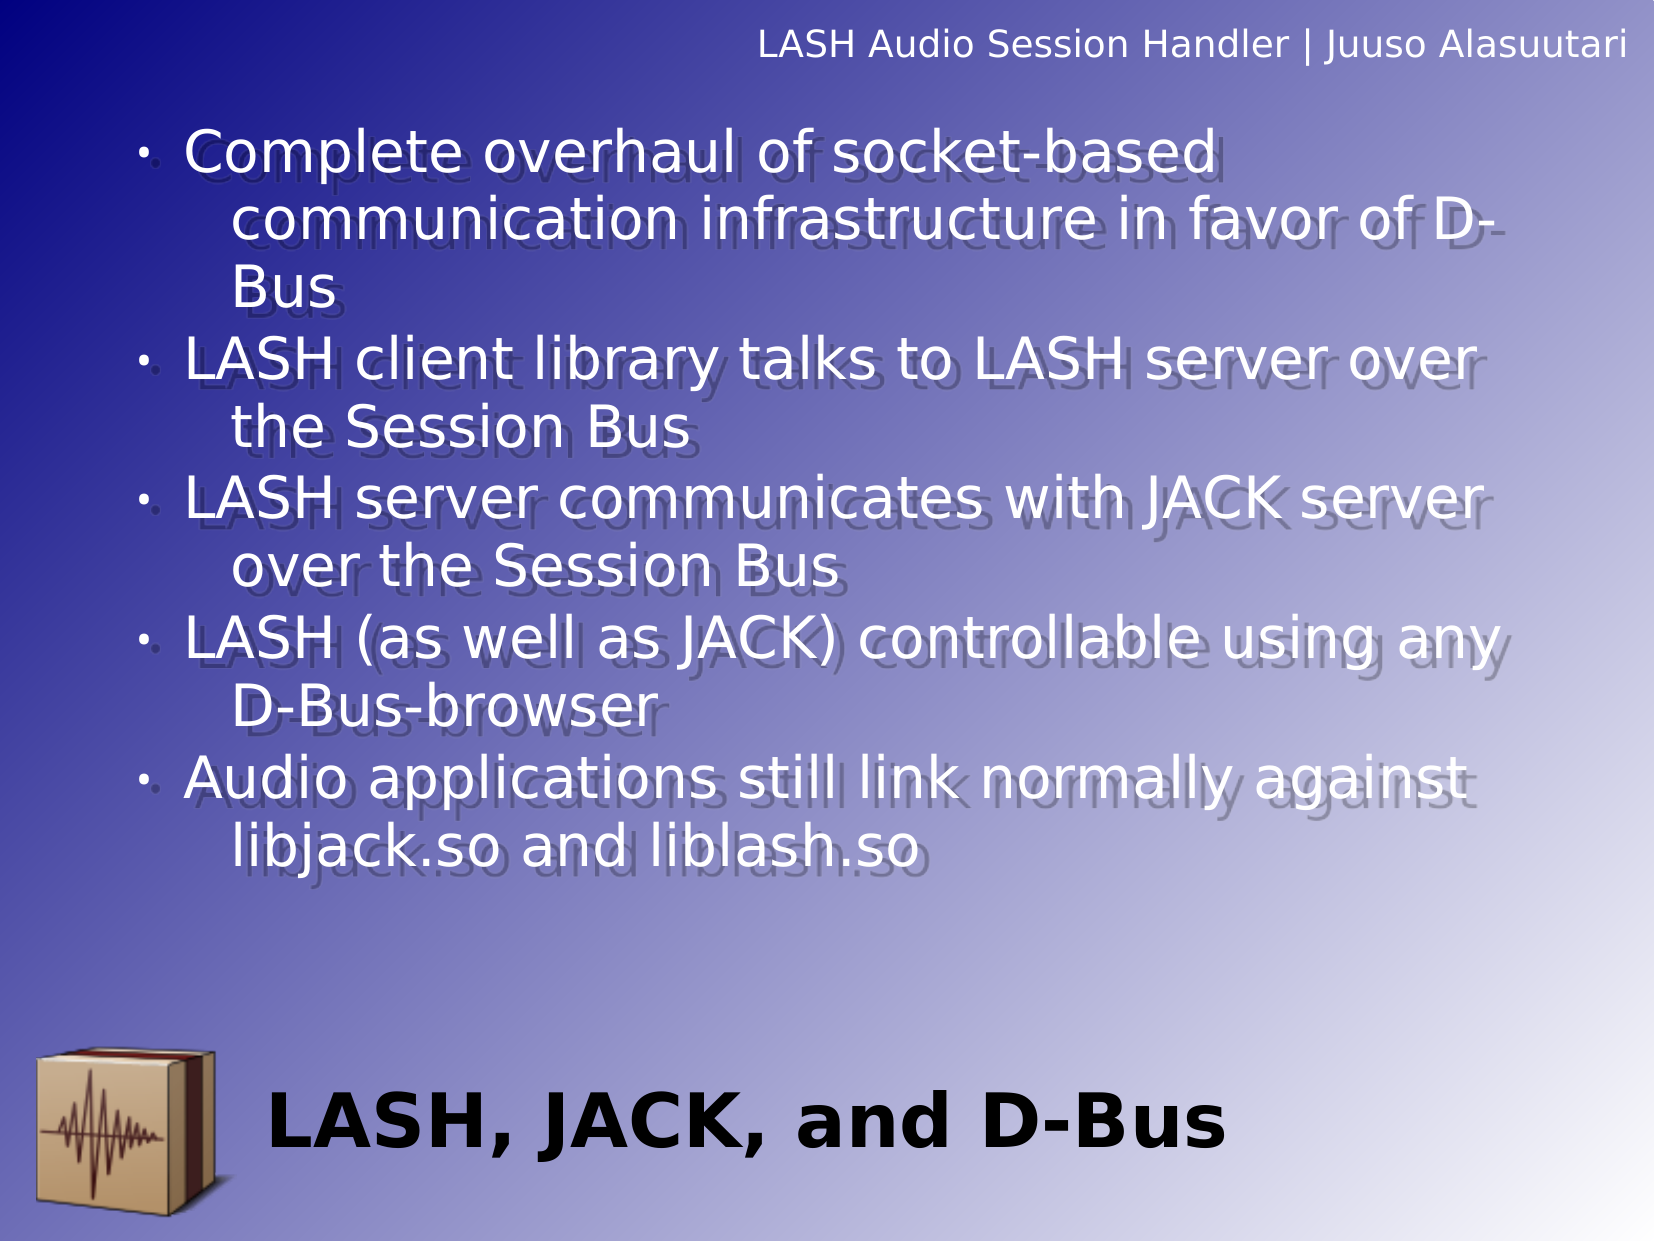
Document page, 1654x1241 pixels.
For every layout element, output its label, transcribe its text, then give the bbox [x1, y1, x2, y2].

picture [36, 1033, 237, 1234]
title LASH, JACK, and D-Bus [265, 1040, 1625, 1204]
list Complete overhaul of socket-based communication infrastructure in favor of D-Bus LASH client library talks to LASH server over the Session Bus LASH server communicates with JACK server over the Session Bus LASH (as well as JACK) controllable using any D-Bus-browser Audio applications still link normally against libjack.so and liblash.so [88, 118, 1565, 960]
